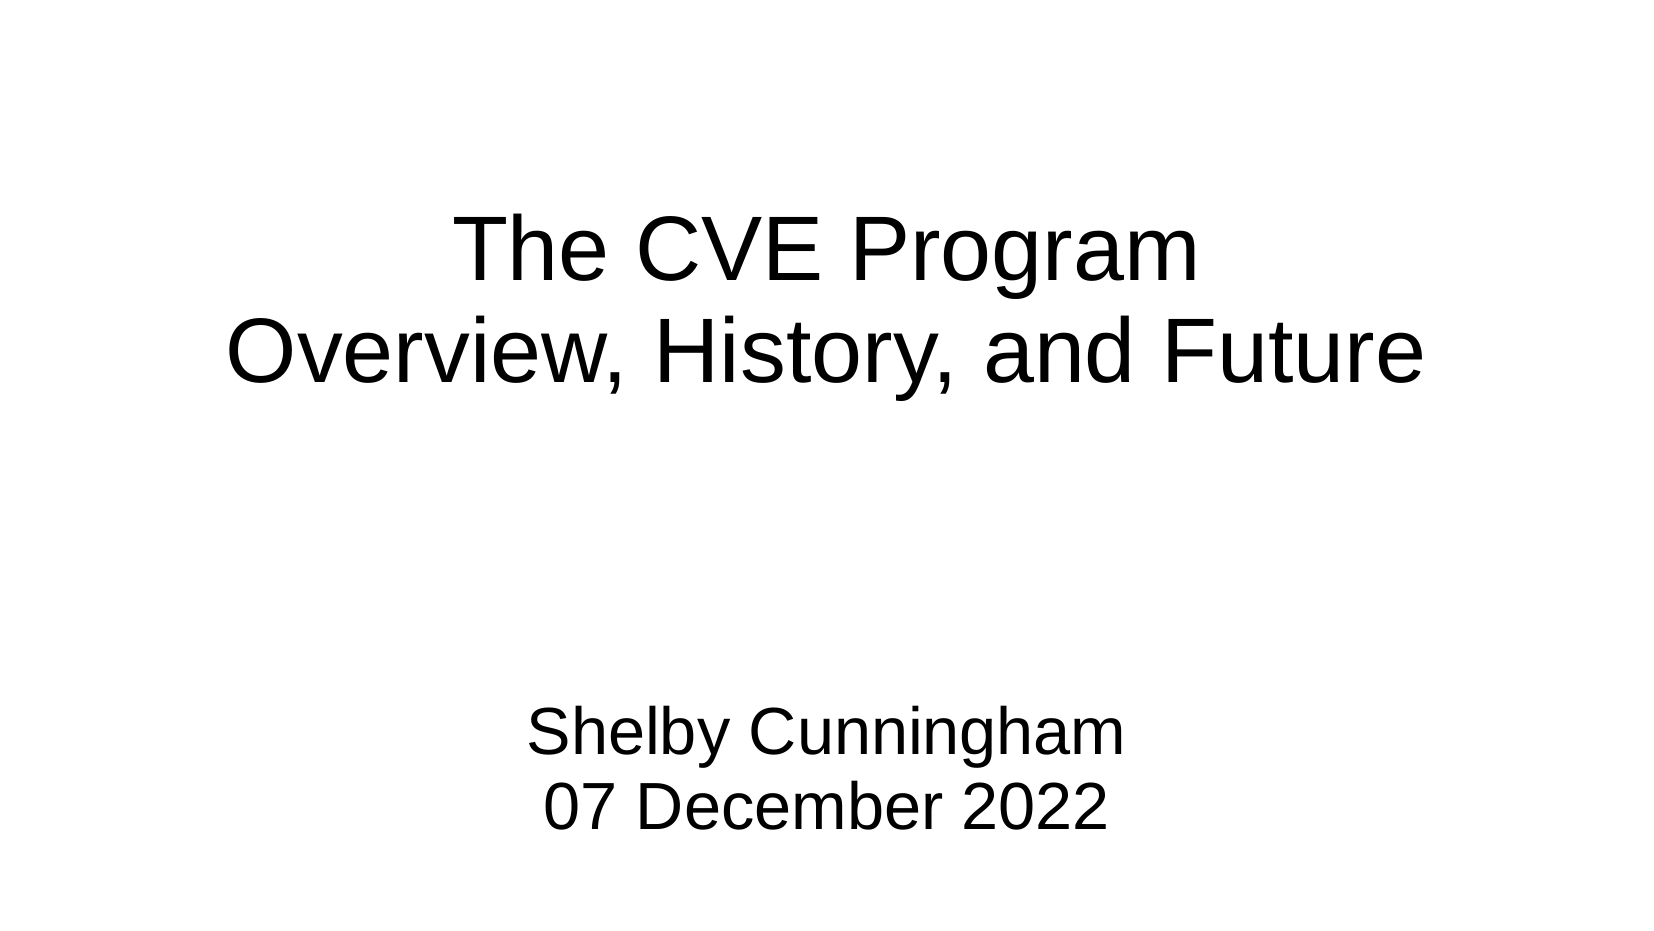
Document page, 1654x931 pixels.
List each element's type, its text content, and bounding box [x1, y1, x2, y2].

title The CVE Program Overview, History, and Future [82, 37, 1571, 563]
subtitle Shelby Cunningham 07 December 2022 [82, 675, 1571, 863]
